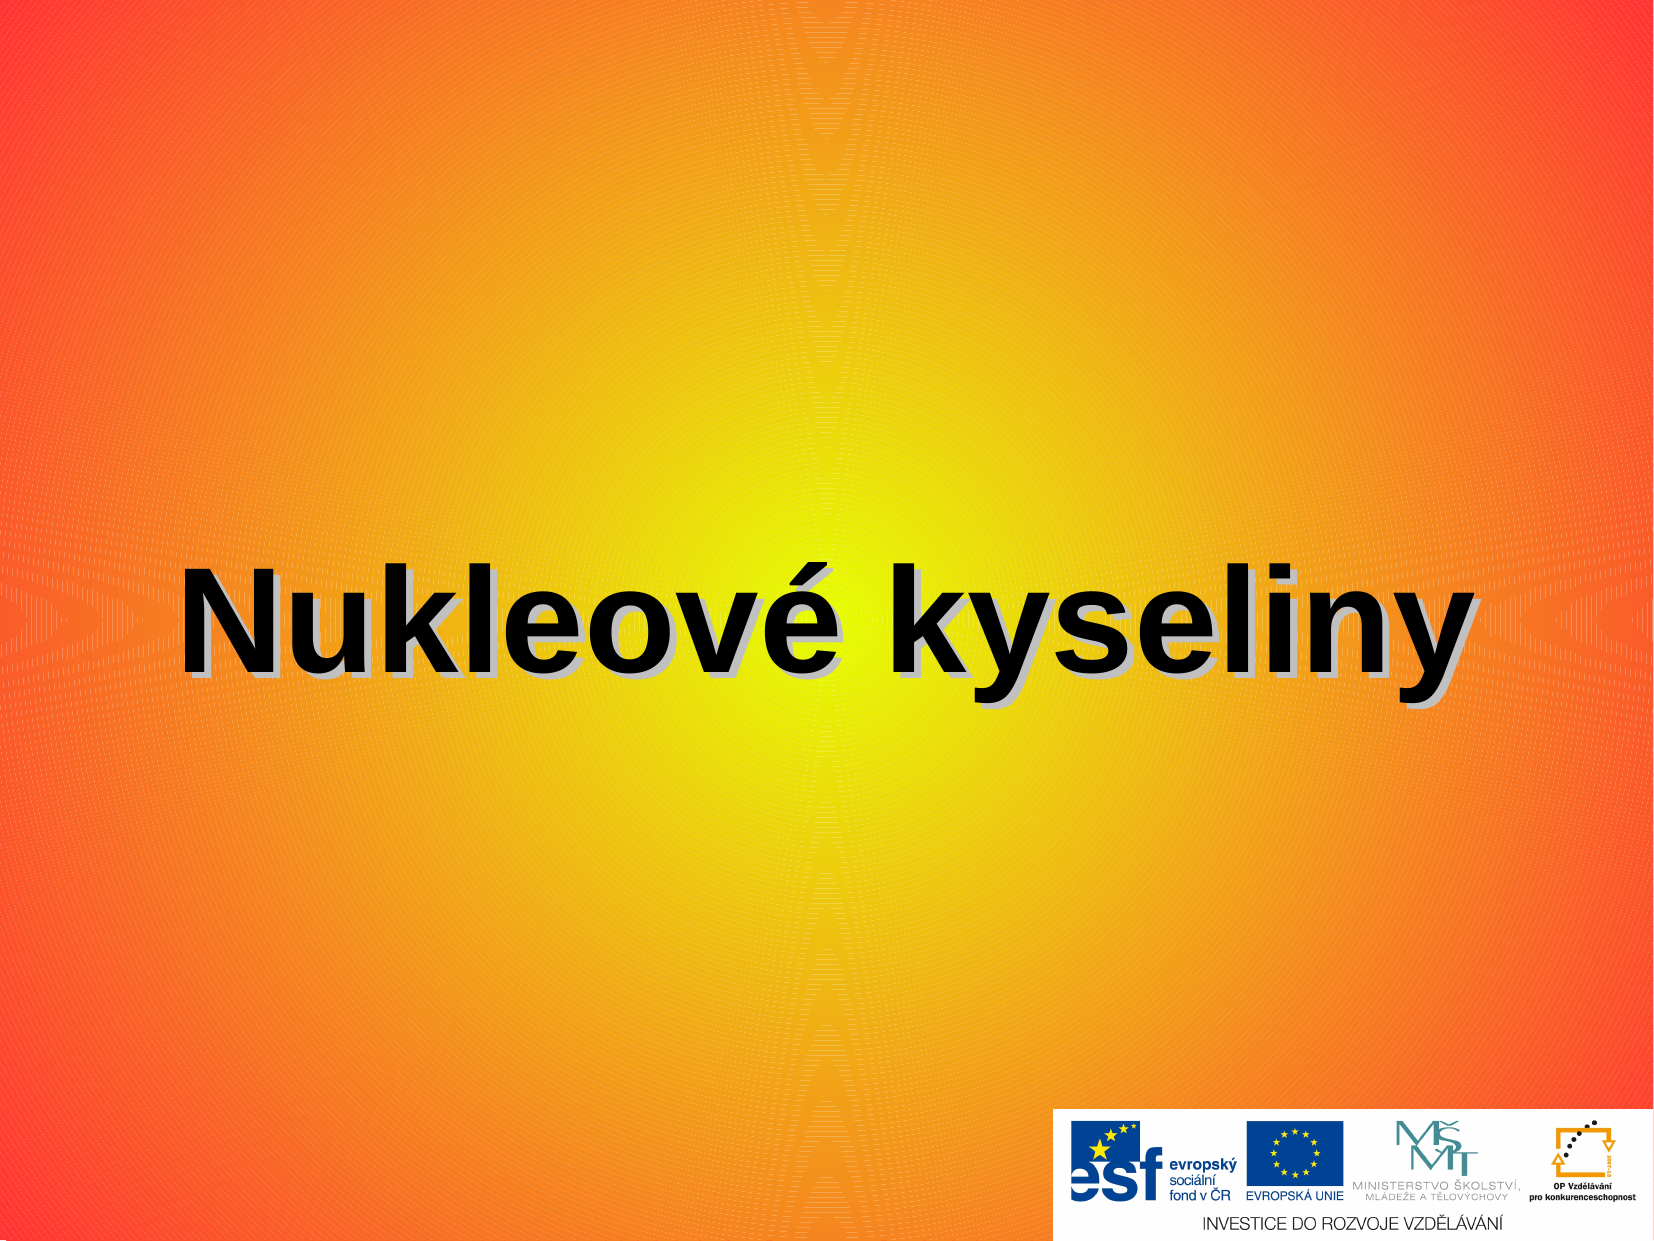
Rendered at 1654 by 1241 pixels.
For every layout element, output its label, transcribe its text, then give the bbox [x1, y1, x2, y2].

picture [1053, 1109, 1654, 1241]
subtitle Nukleové kyseliny [82, 210, 1571, 1030]
